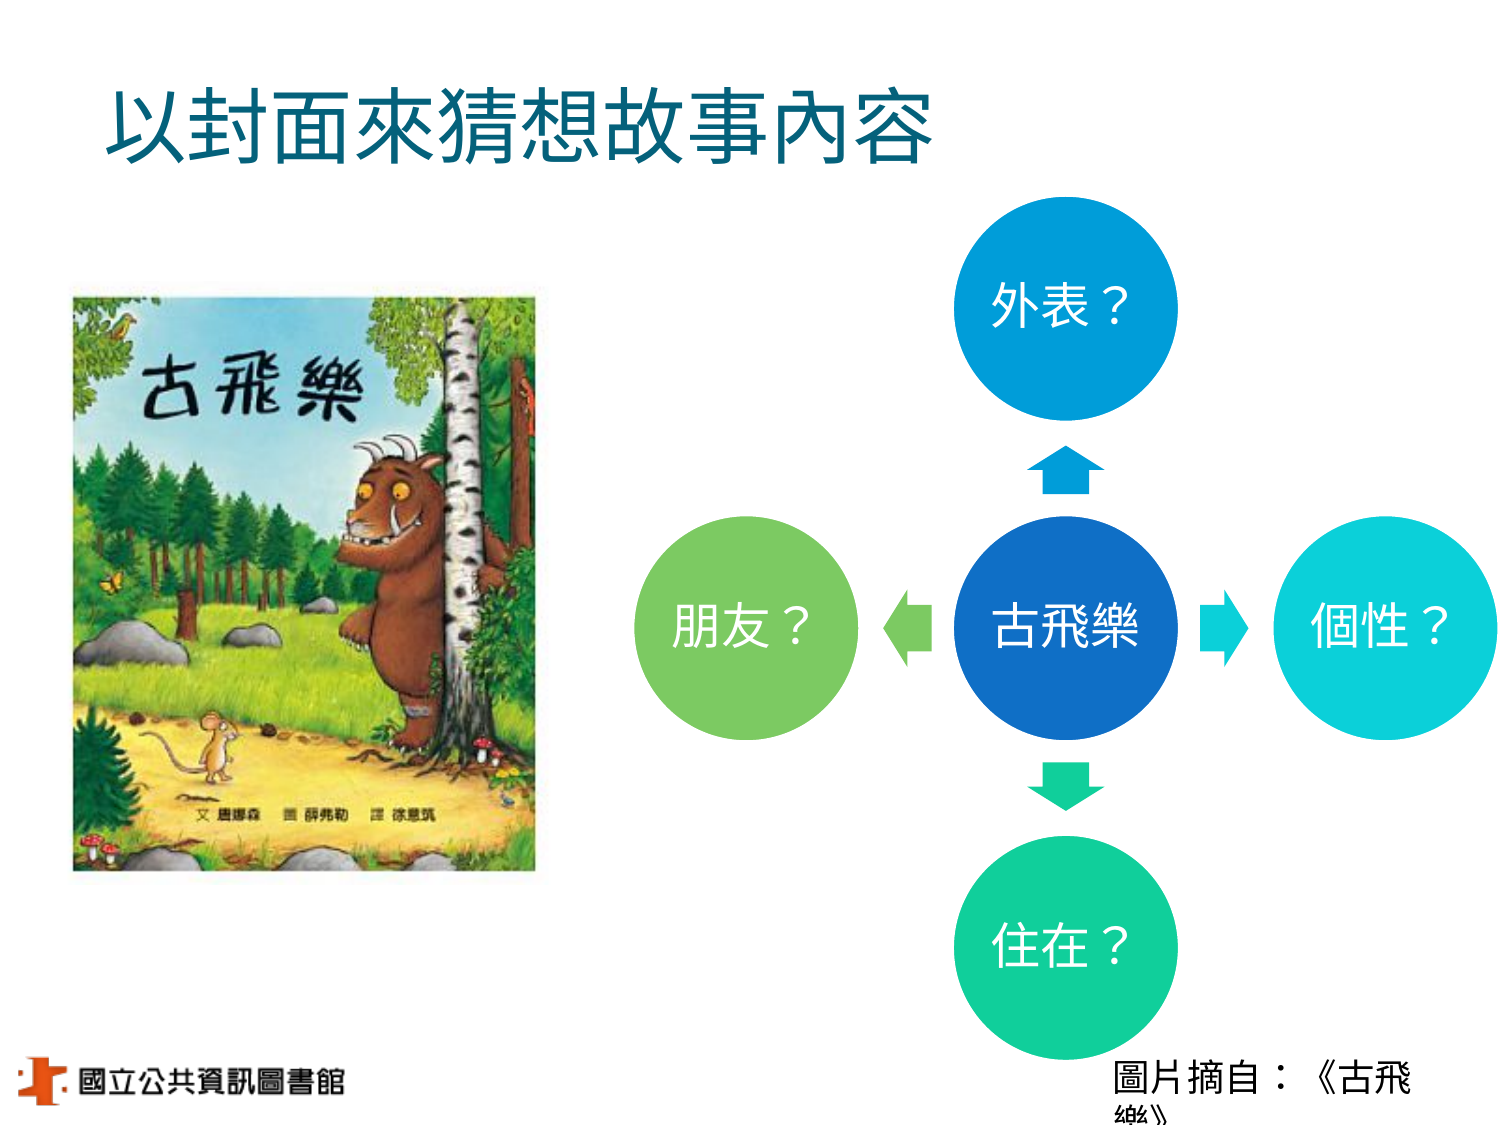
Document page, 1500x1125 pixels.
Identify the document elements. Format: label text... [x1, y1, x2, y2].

text_box 古飛樂 [951, 514, 1180, 743]
text_box 圖片摘自：《古飛樂》 [1097, 1046, 1485, 1108]
picture [9, 1051, 353, 1111]
text_box [1200, 589, 1249, 668]
text_box [1027, 445, 1105, 495]
text_box [883, 589, 932, 668]
text_box 個性？ [1271, 514, 1500, 743]
text_box 住在？ [951, 833, 1180, 1062]
picture [58, 281, 553, 885]
title 以封面來猜想故事內容 [88, 42, 1427, 206]
text_box 朋友？ [632, 514, 861, 743]
text_box 外表？ [951, 194, 1180, 423]
